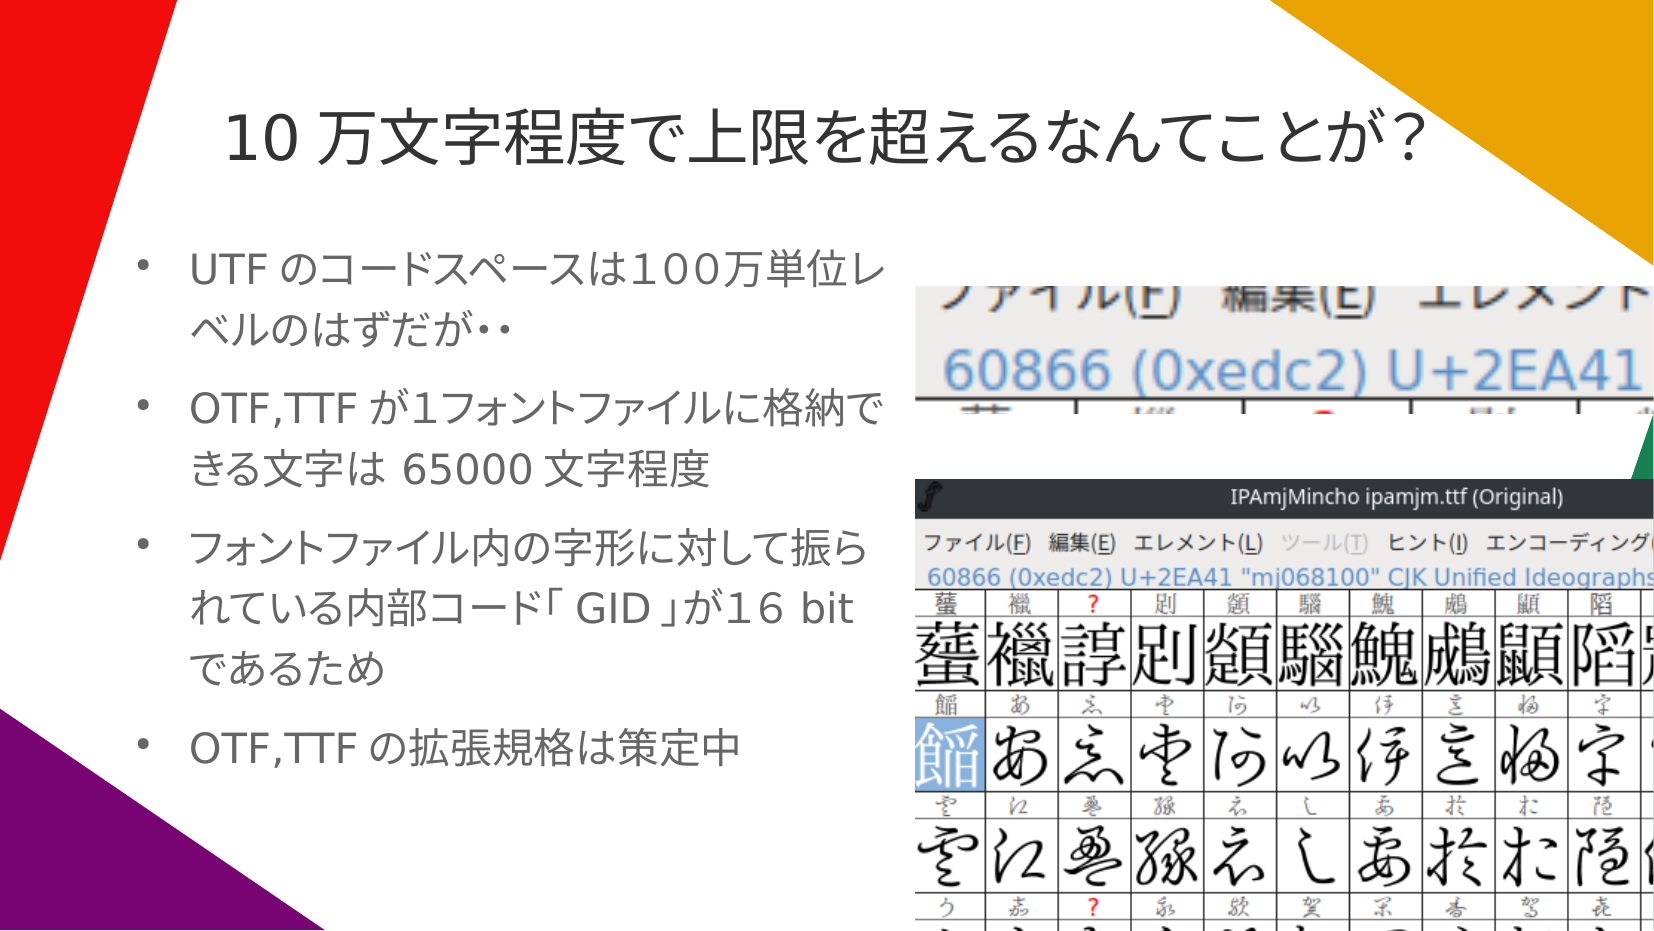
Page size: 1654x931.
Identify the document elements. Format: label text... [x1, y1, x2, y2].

title 10万文字程度で上限を超えるなんてことが？ [118, 59, 1536, 207]
picture [915, 286, 1654, 414]
picture [915, 479, 1654, 931]
list UTFのコードスペースは１００万単位レベルのはずだが・・ OTF,TTFが１フォントファイルに格納できる文字は65000文字程度 フォントファイル内の字形に対して振られている内部コード「GID」が１６bitであるため OTF,TTFの拡張規格は策定中 [118, 236, 886, 931]
